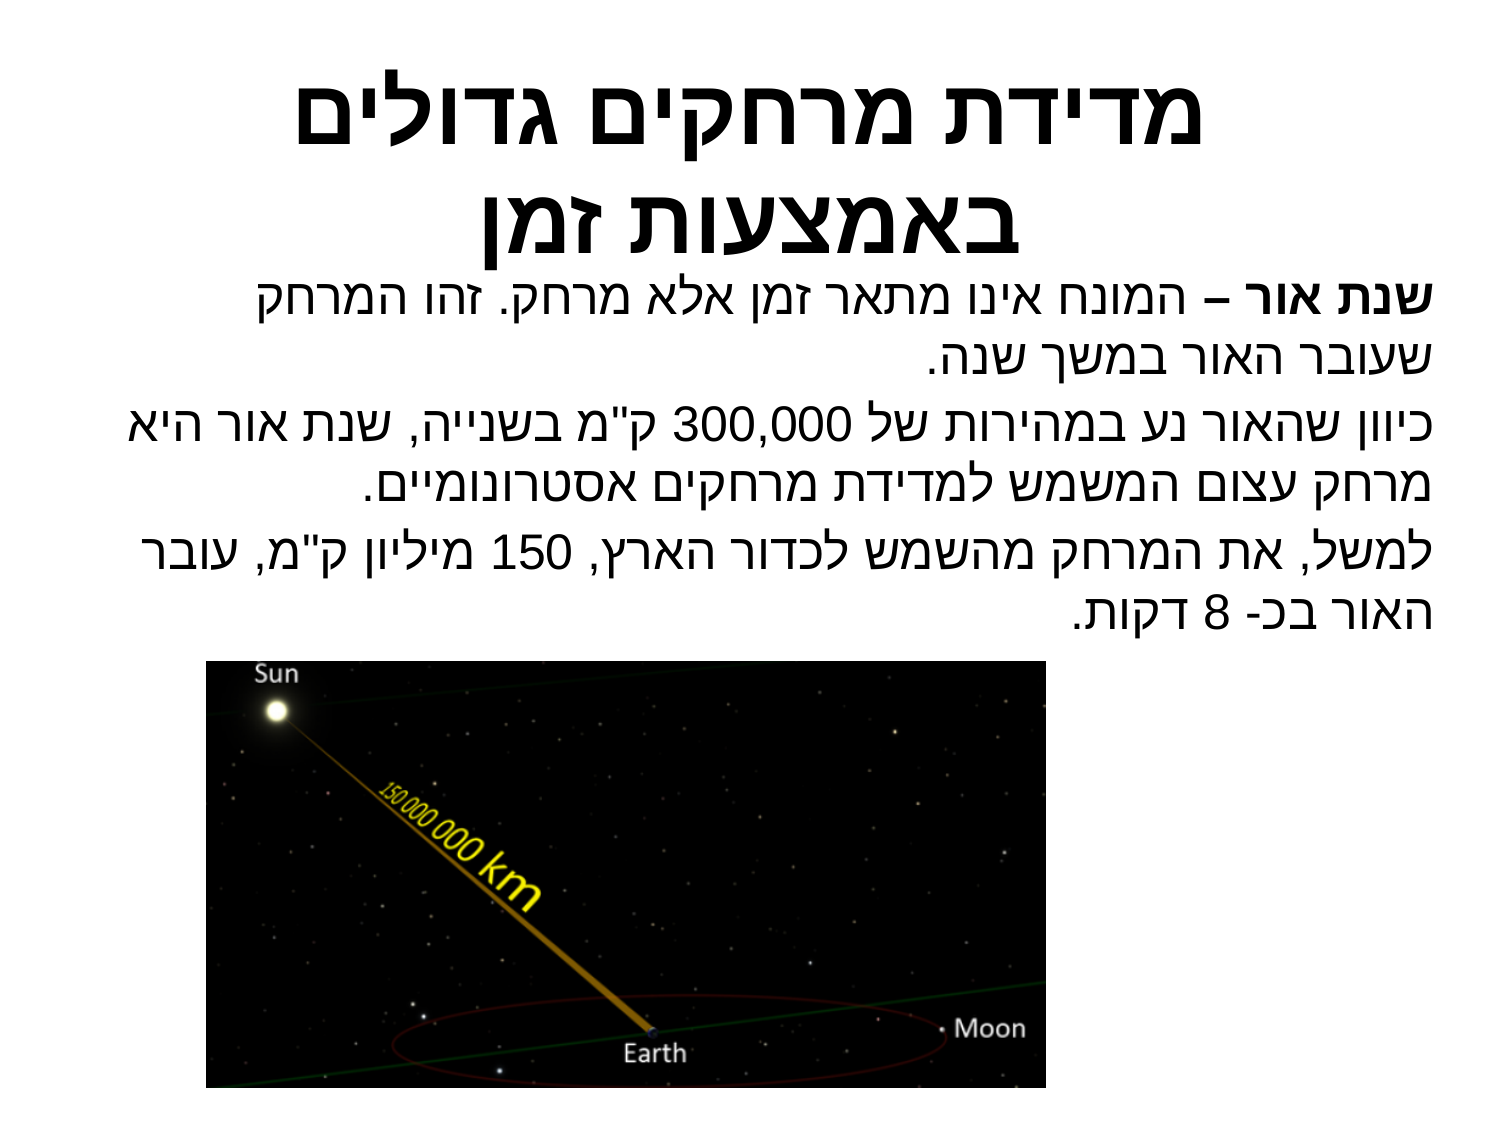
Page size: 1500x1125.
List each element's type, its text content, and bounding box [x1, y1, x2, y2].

text_box שנת אור – המונח אינו מתאר זמן אלא מרחק. זהו המרחק שעובר האור במשך שנה. כיוון שהאור נע במהירות של 300,000 ק"מ בשנייה, שנת אור היא מרחק עצום המשמש למדידת מרחקים אסטרונומיים. למשל, את המרחק מהשמש לכדור הארץ, 150 מיליון ק"מ, עובר האור בכ- 8 דקות. [99, 256, 1450, 1094]
picture [206, 661, 1046, 1088]
title מדידת מרחקים גדולים באמצעות זמן [75, 45, 1425, 231]
list [75, 231, 1425, 1106]
